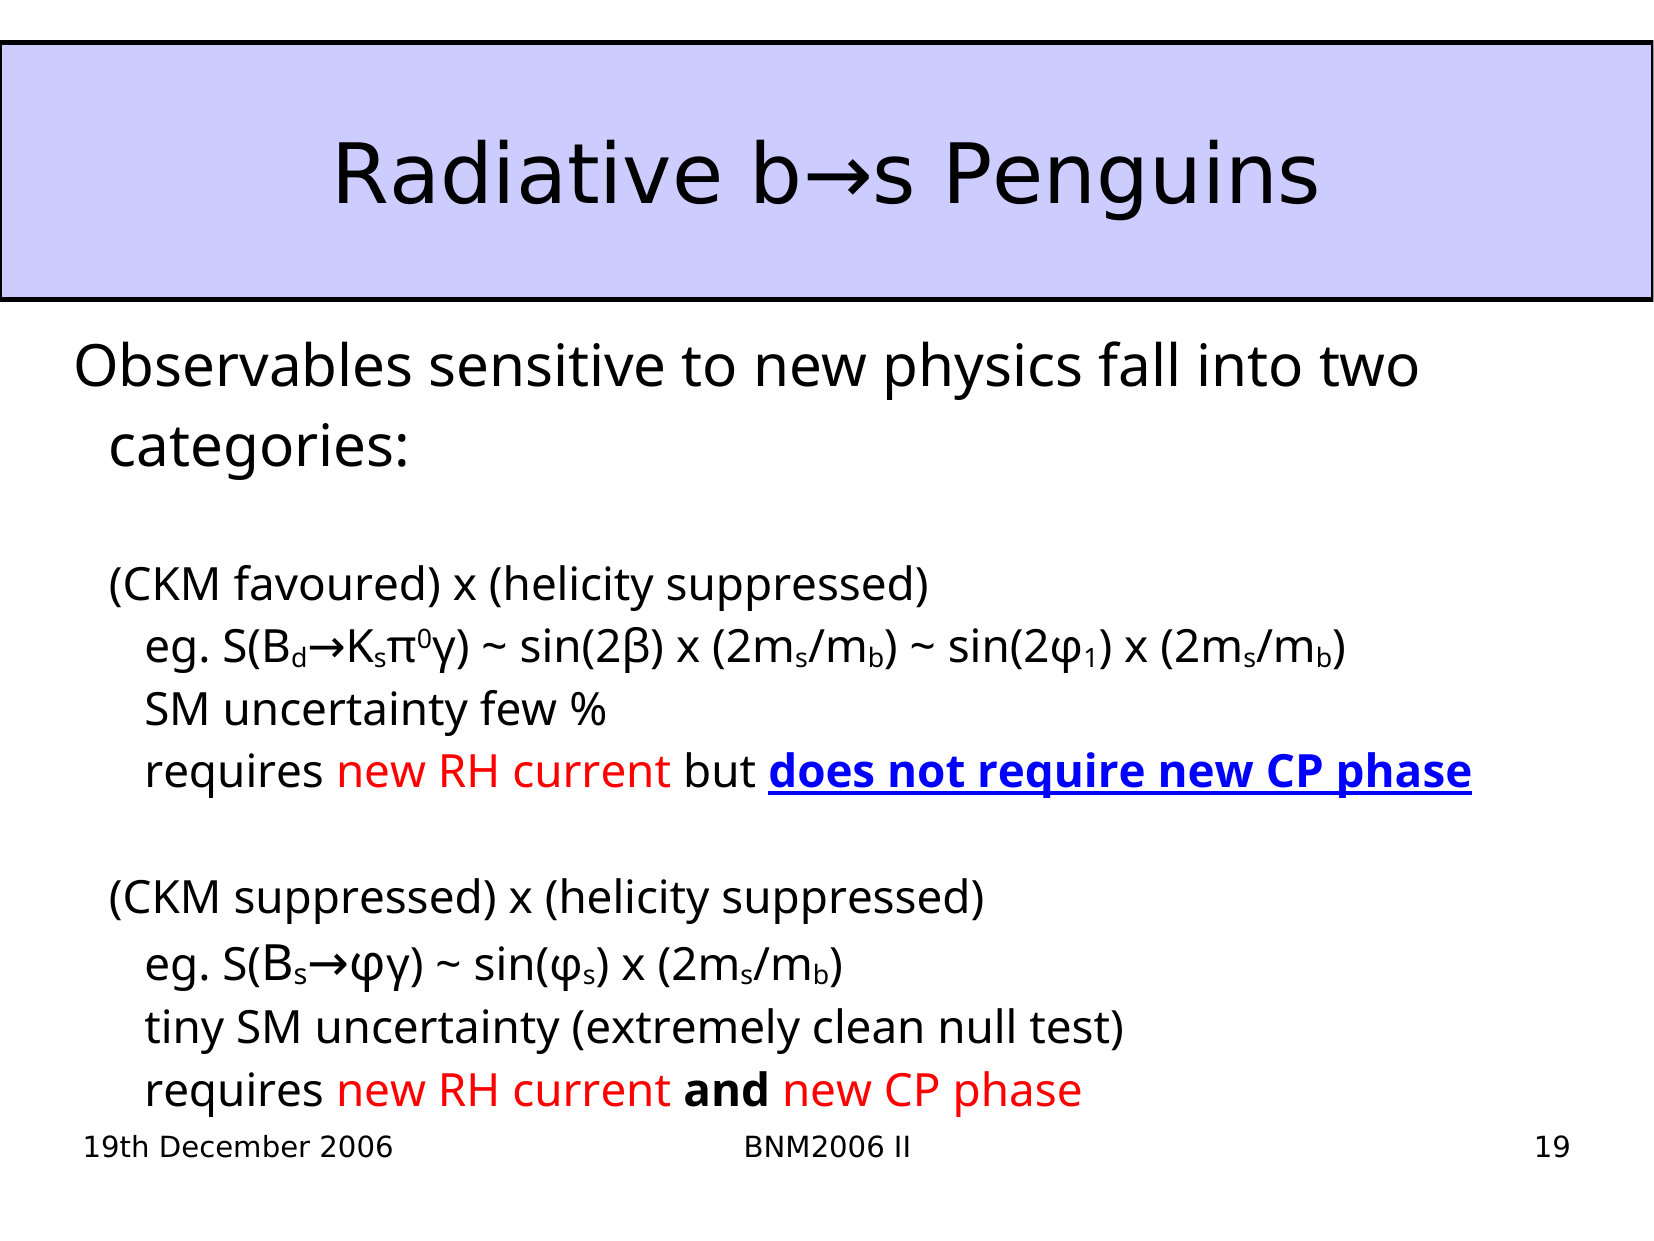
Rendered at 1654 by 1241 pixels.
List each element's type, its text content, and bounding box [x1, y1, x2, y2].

text_box Observables sensitive to new physics fall into two categories: (CKM favoured) x (helicity suppressed) eg. S(Bd→Ksπ0γ) ~ sin(2β) x (2ms/mb) ~ sin(2φ1) x (2ms/mb) SM uncertainty few % requires new RH current but does not require new CP phase (CKM suppressed) x (helicity suppressed) eg. S(Bs→φγ) ~ sin(φs) x (2ms/mb) tiny SM uncertainty (extremely clean null test) requires new RH current and new CP phase [23, 316, 1613, 1070]
title Radiative b→s Penguins [0, 42, 1654, 300]
